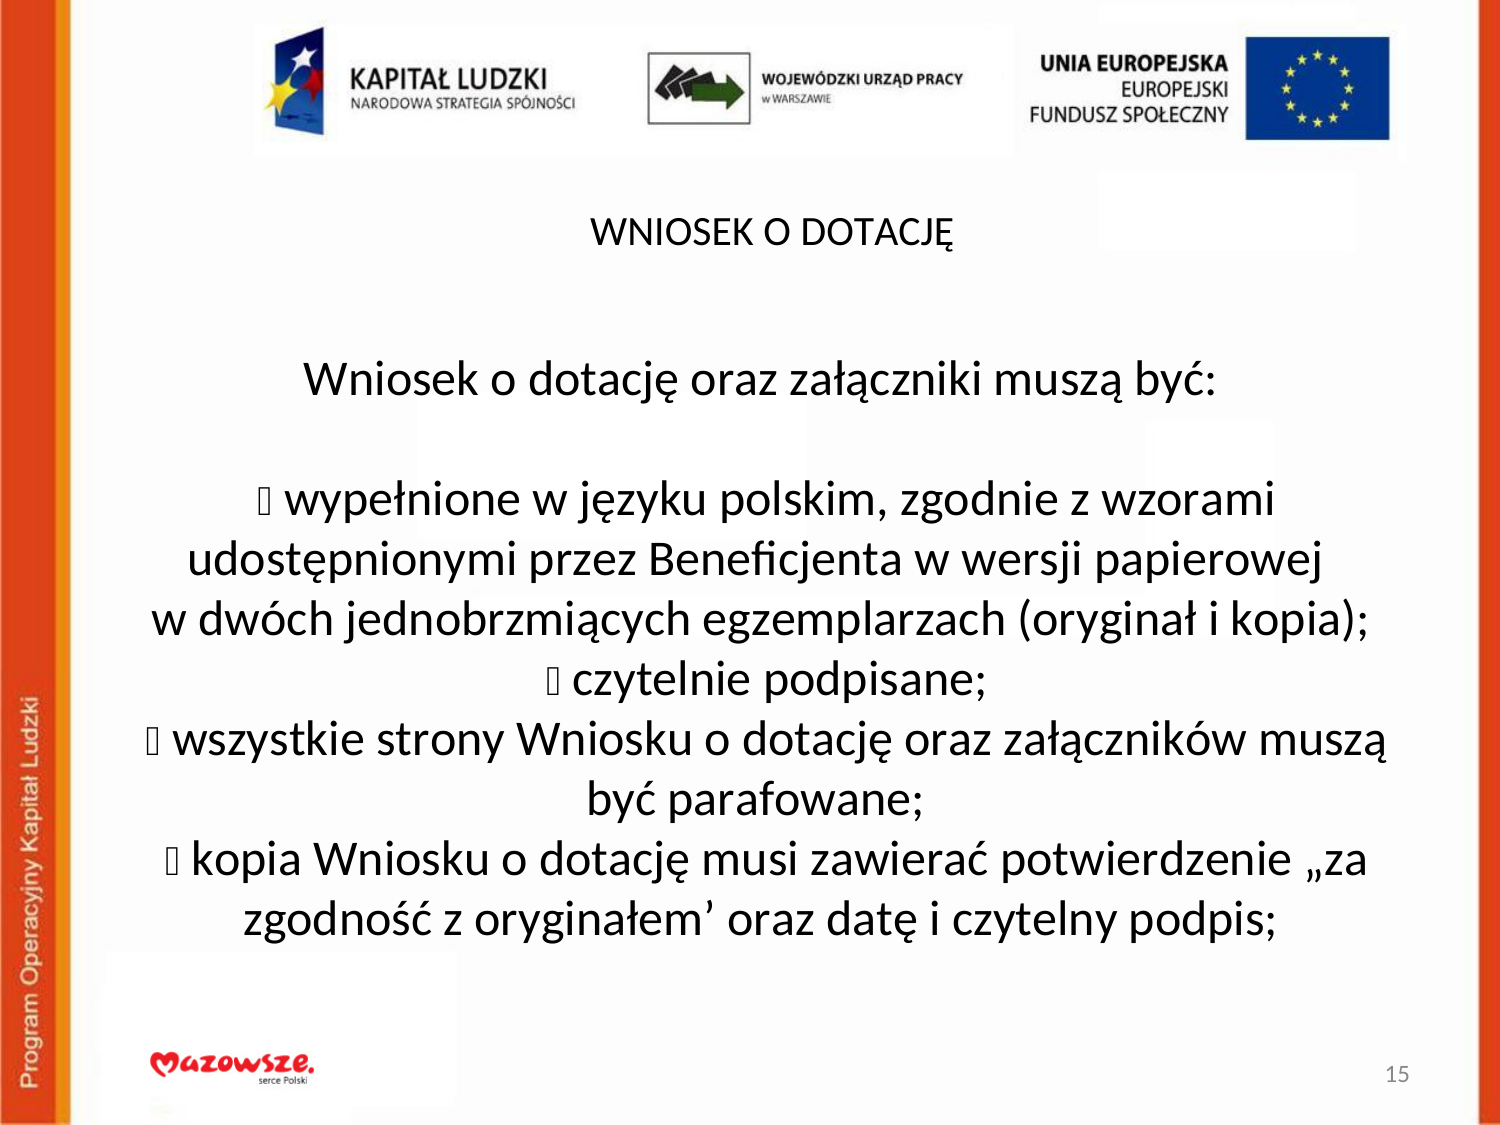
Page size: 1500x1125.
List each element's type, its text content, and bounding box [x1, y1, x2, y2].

picture [0, 0, 1500, 1125]
text_box WNIOSEK O DOTACJĘ [194, 196, 1351, 256]
title Wniosek o dotację oraz załączniki muszą być:  wypełnione w języku polskim, zgodnie z wzorami udostępnionymi przez Beneficjenta w wersji papierowej w dwóch jednobrzmiących egzemplarzach (oryginał i kopia);  czytelnie podpisane;  wszystkie strony Wniosku o dotację oraz załączników muszą być parafowane;  kopia Wniosku o dotację musi zawierać potwierdzenie „za zgodność z oryginałem’ oraz datę i czytelny podpis; [112, 278, 1411, 1012]
text_box <numer> [1074, 1042, 1426, 1103]
